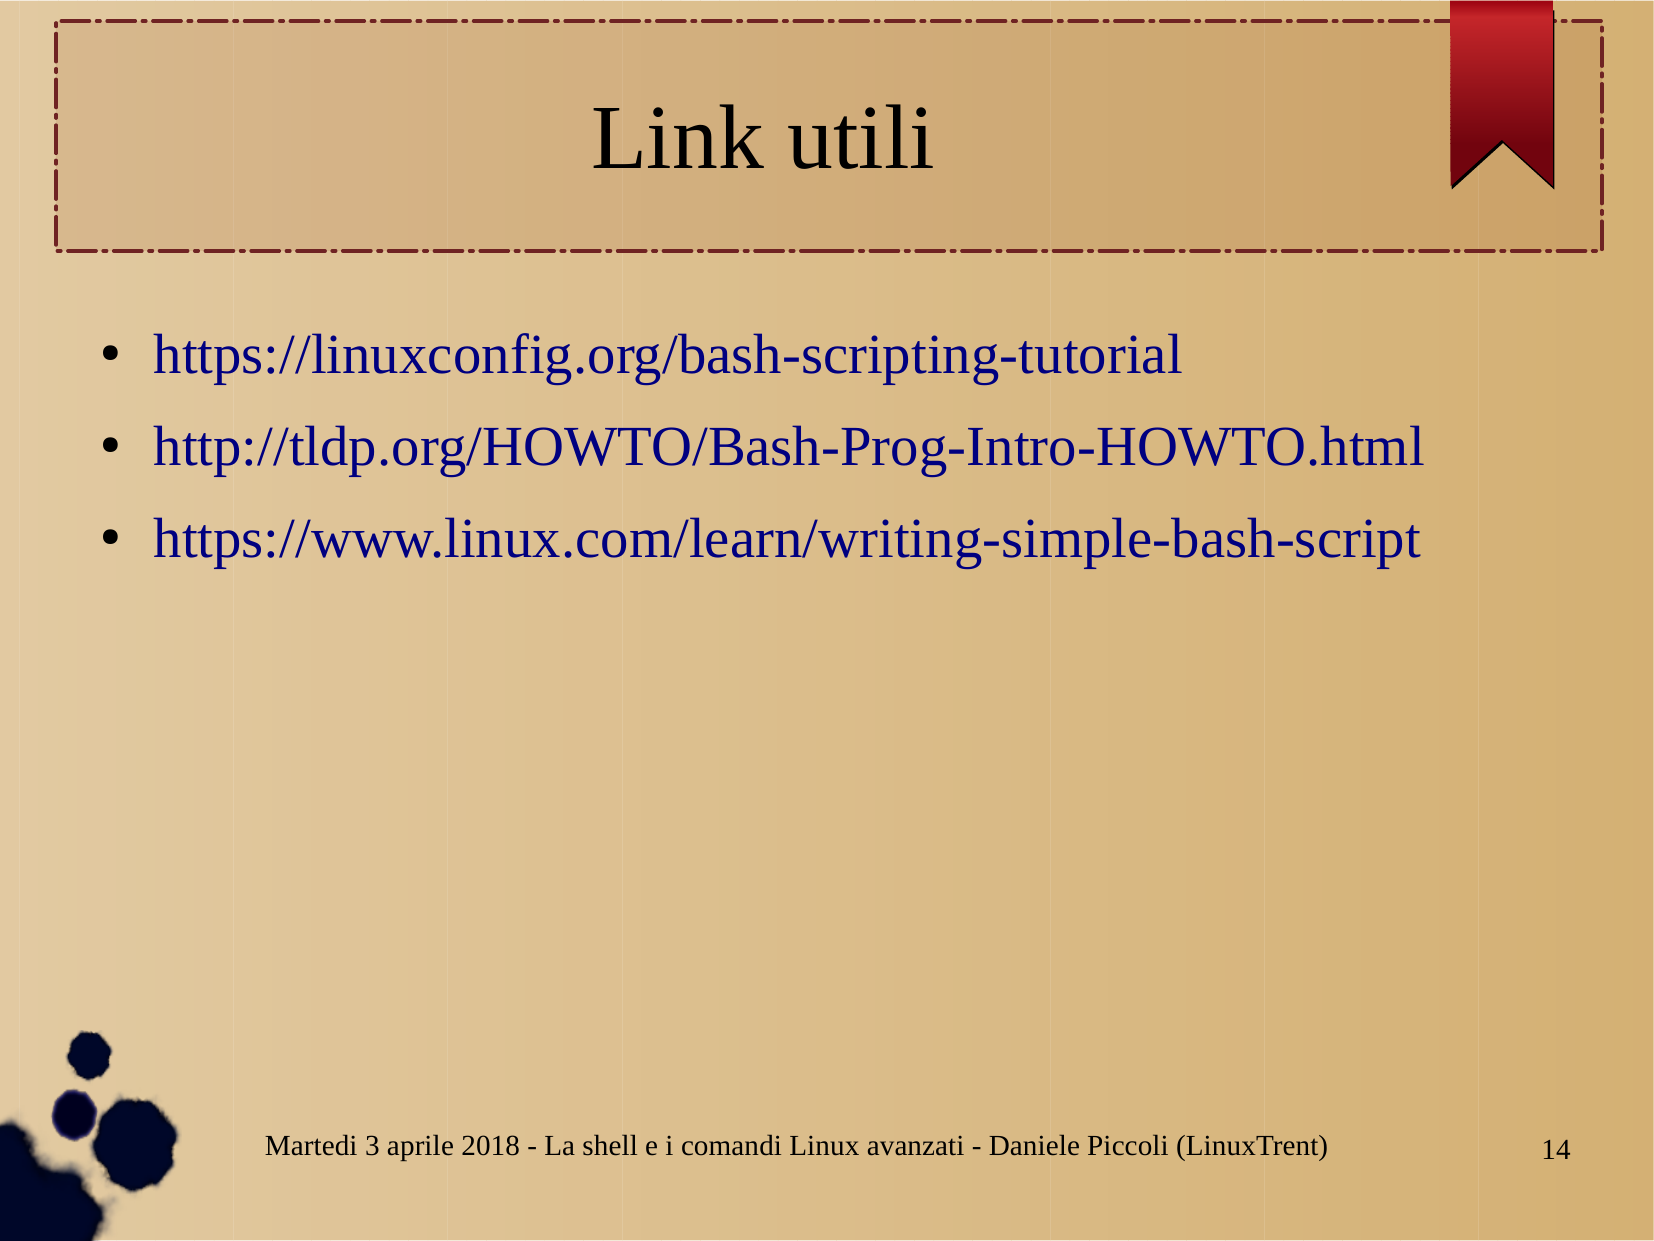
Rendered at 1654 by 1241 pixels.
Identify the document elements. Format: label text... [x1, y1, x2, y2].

list https://linuxconfig.org/bash-scripting-tutorial http://tldp.org/HOWTO/Bash-Prog-Intro-HOWTO.html https://www.linux.com/learn/writing-simple-bash-script [82, 322, 1583, 686]
title Link utili [82, 47, 1412, 229]
